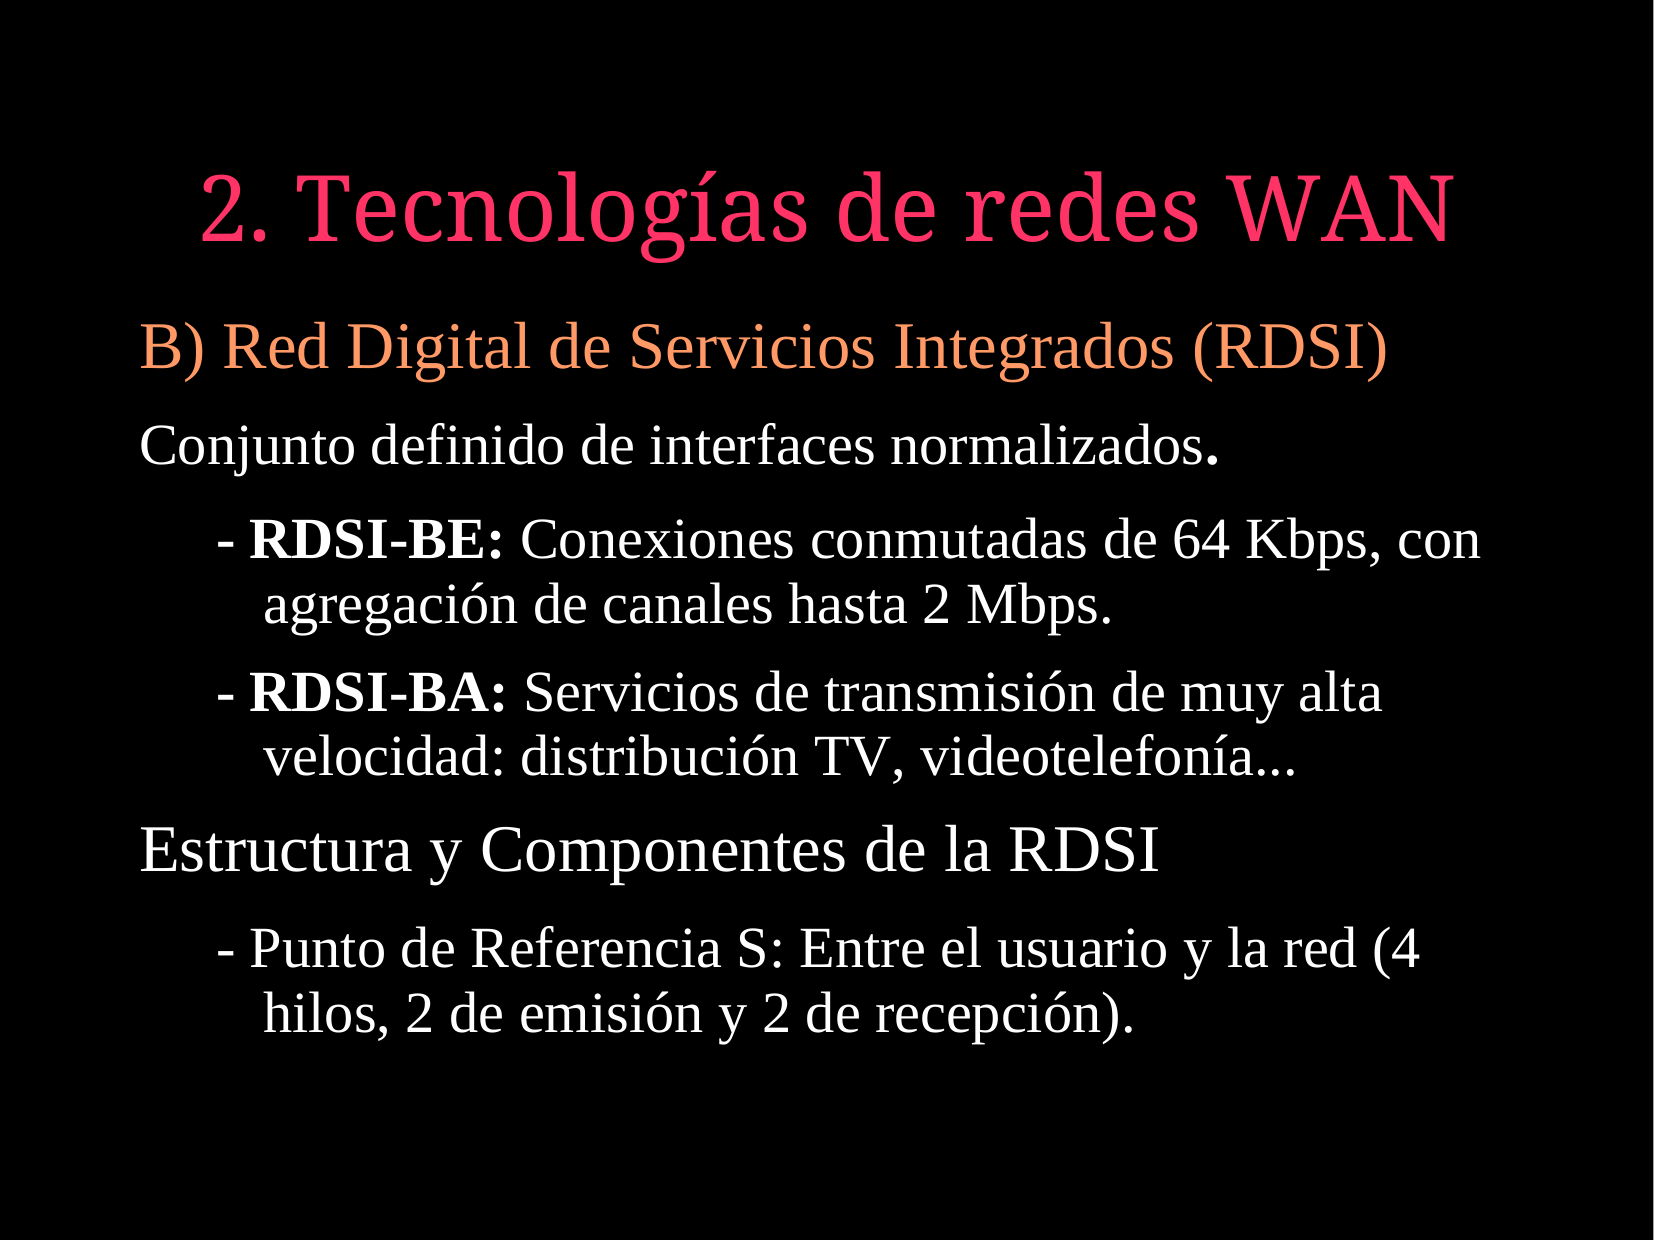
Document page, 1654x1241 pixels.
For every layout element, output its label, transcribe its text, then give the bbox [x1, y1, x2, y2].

list B) Red Digital de Servicios Integrados (RDSI) Conjunto definido de interfaces normalizados. - RDSI-BE: Conexiones conmutadas de 64 Kbps, con agregación de canales hasta 2 Mbps. - RDSI-BA: Servicios de transmisión de muy alta velocidad: distribución TV, videotelefonía... Estructura y Componentes de la RDSI - Punto de Referencia S: Entre el usuario y la red (4 hilos, 2 de emisión y 2 de recepción). [121, 308, 1534, 1091]
title 2. Tecnologías de redes WAN [121, 102, 1534, 308]
